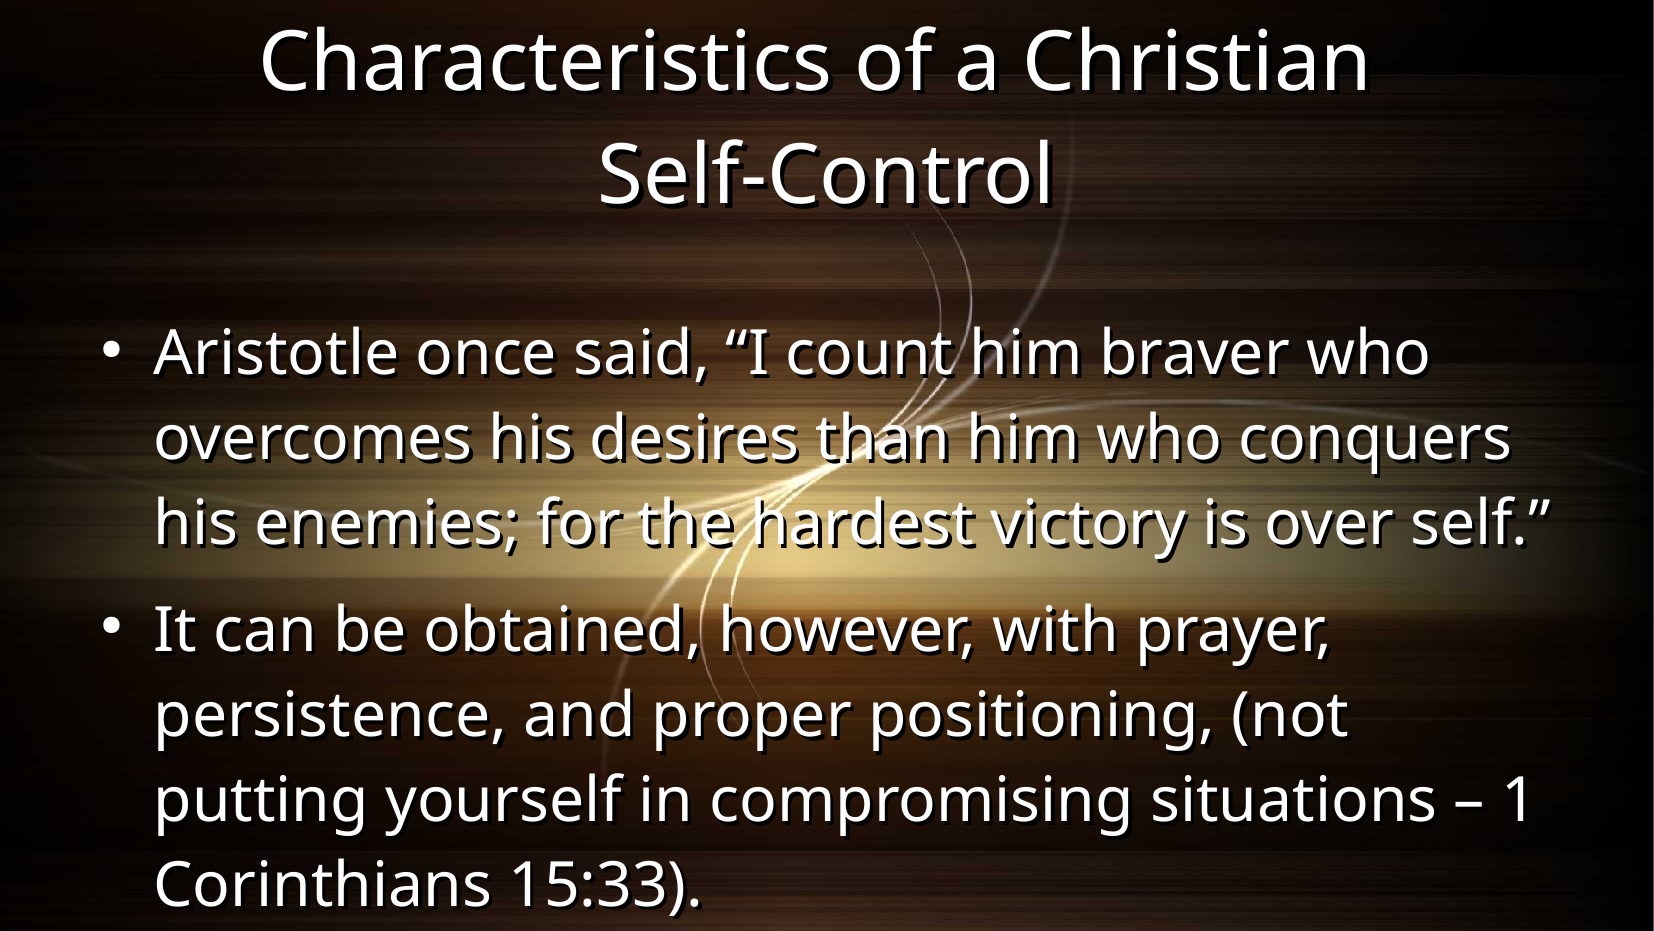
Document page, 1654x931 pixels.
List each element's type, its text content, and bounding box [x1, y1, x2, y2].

title Characteristics of a Christian Self-Control [82, 17, 1571, 212]
list Aristotle once said, “I count him braver who overcomes his desires than him who conquers his enemies; for the hardest victory is over self.” It can be obtained, however, with prayer, persistence, and proper positioning, (not putting yourself in compromising situations – 1 Corinthians 15:33). [82, 217, 1571, 903]
picture [0, 0, 1654, 931]
